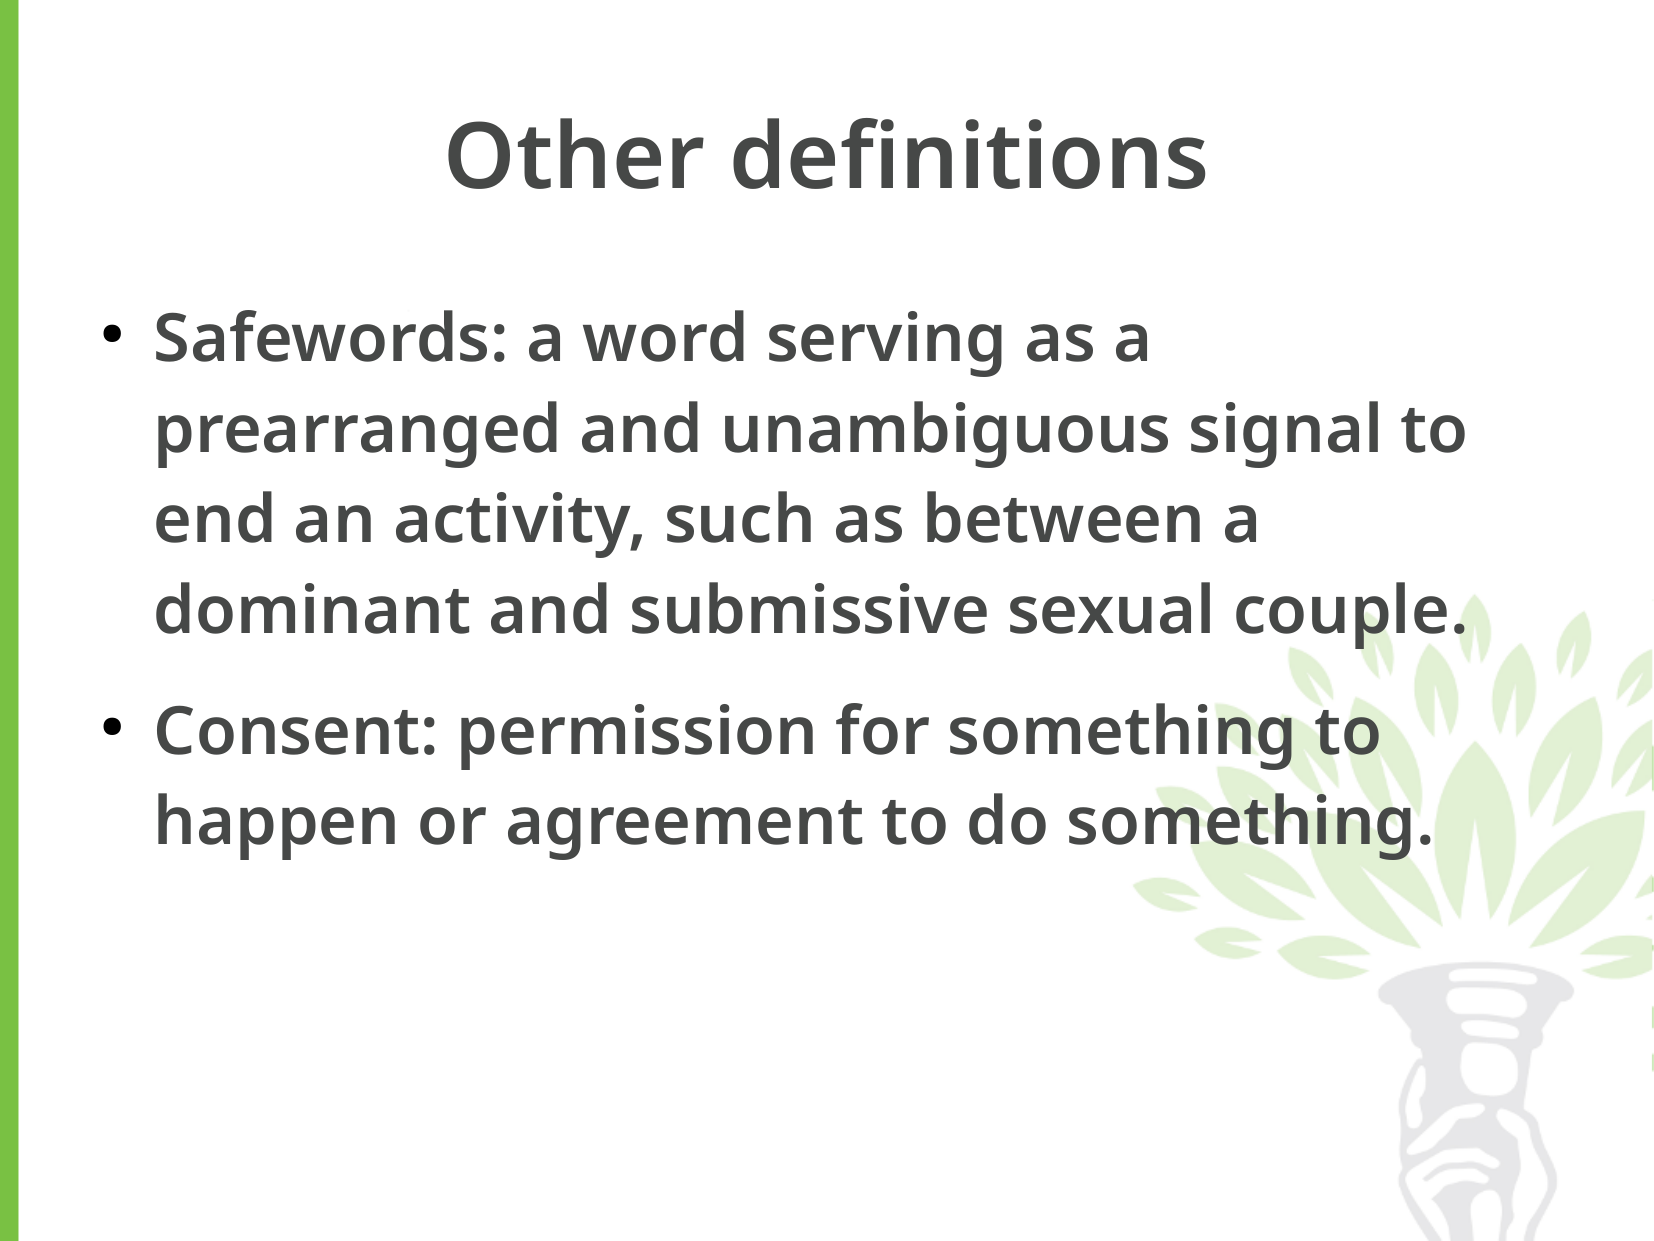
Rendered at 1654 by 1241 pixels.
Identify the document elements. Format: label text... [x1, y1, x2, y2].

picture [0, 0, 1654, 1241]
list Safewords: a word serving as a prearranged and unambiguous signal to end an activity, such as between a dominant and submissive sexual couple. Consent: permission for something to happen or agreement to do something. [82, 290, 1571, 1010]
title Other definitions [82, 49, 1571, 257]
